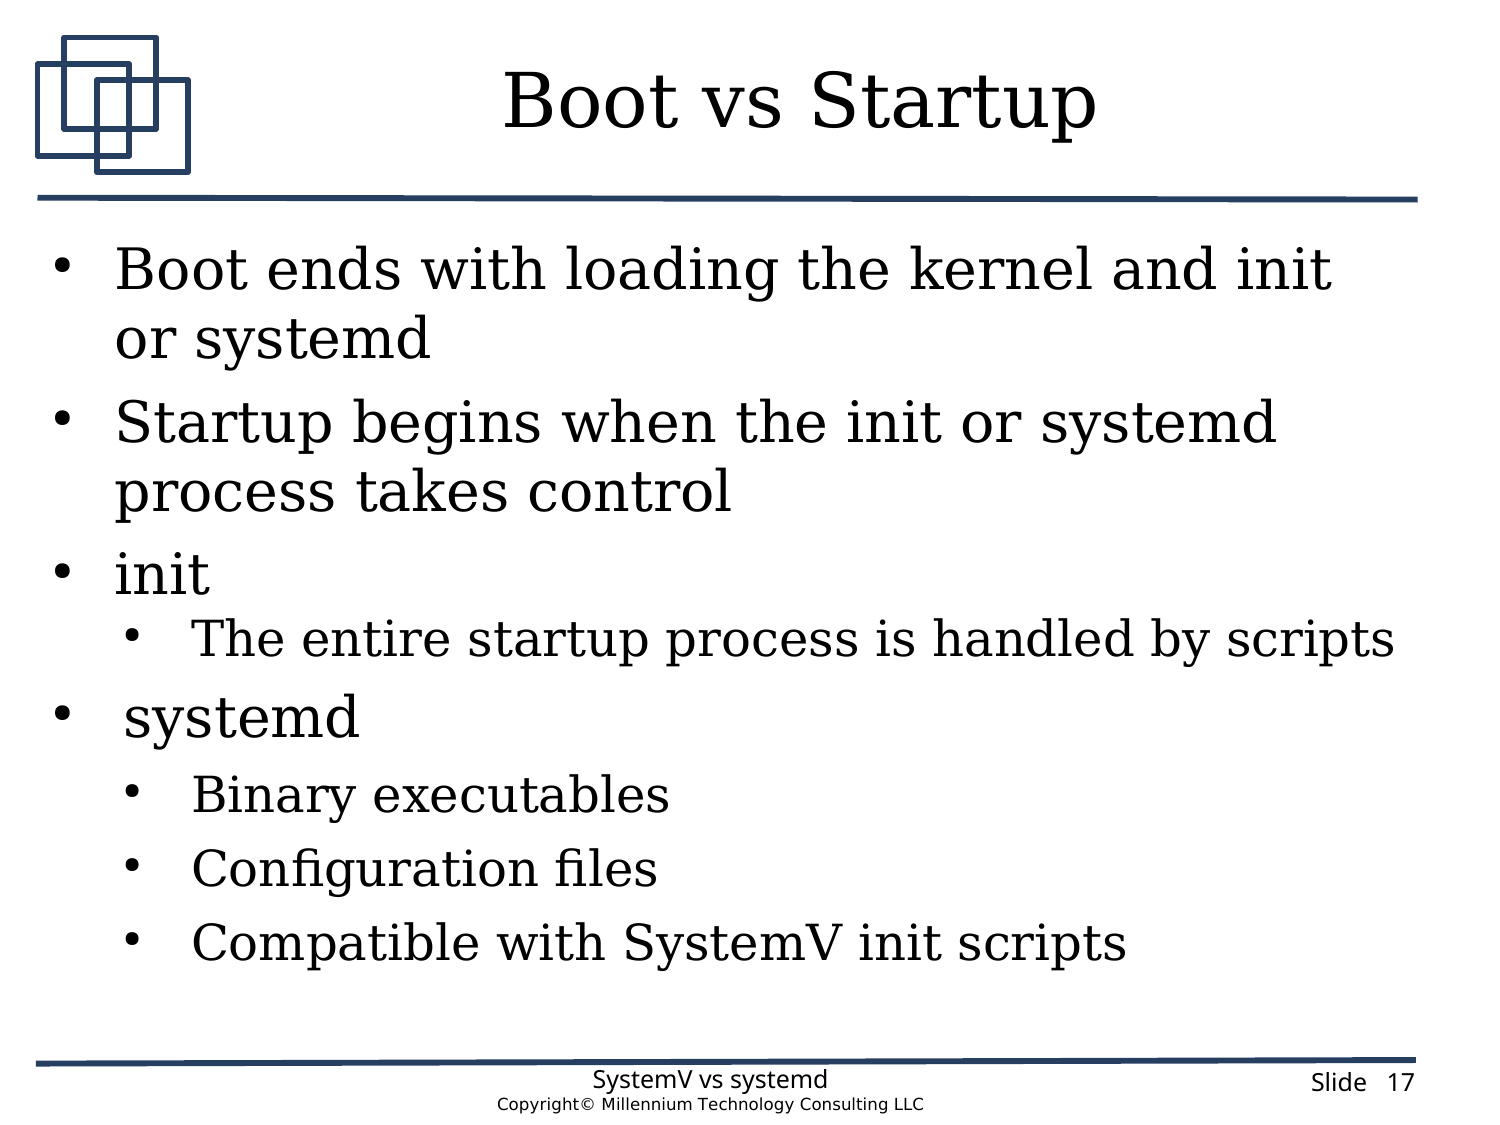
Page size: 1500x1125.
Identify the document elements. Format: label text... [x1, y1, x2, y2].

title Boot vs Startup [150, 0, 1426, 196]
list Boot ends with loading the kernel and init or systemd Startup begins when the init or systemd process takes control init The entire startup process is handled by scripts systemd Binary executables Configuration files Compatible with SystemV init scripts [37, 224, 1426, 1038]
